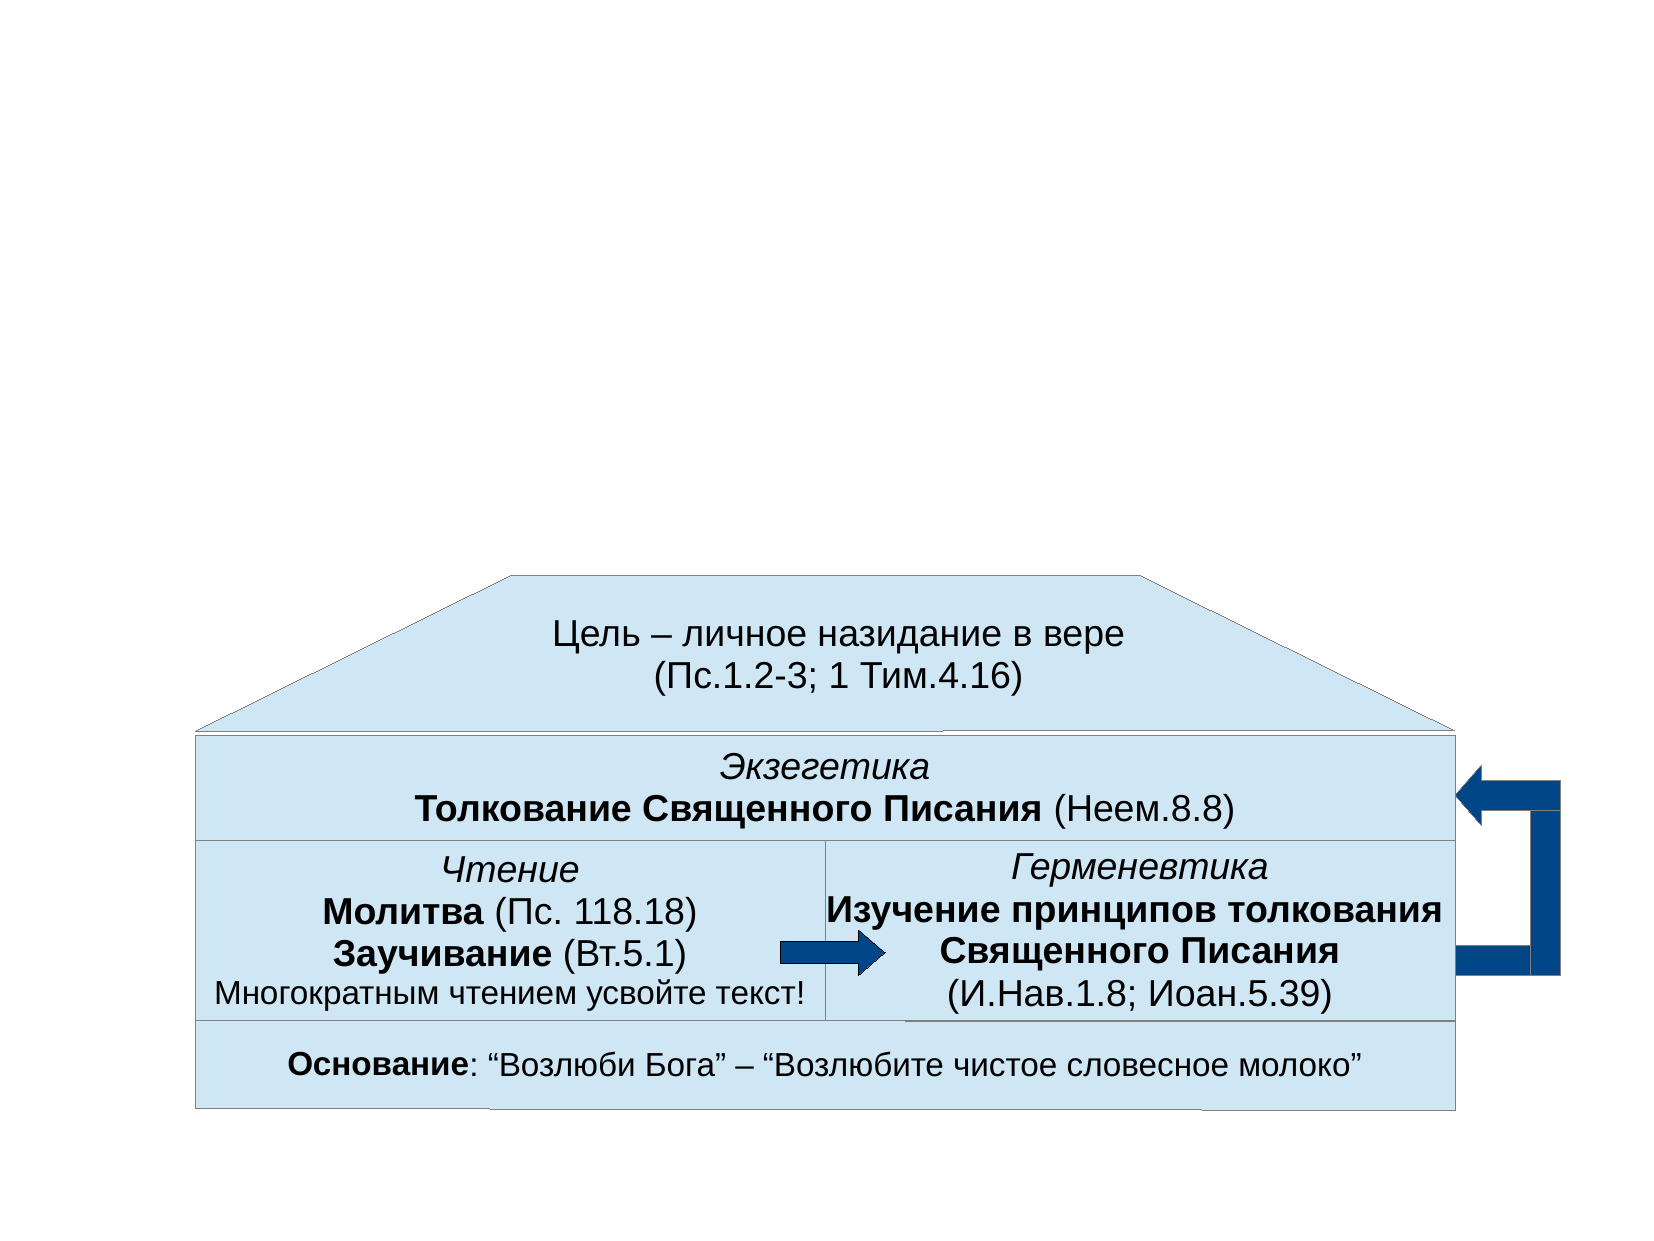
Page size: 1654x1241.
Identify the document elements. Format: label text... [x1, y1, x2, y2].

text_box Чтение Молитва (Пс. 118.18) Заучивание (Вт.5.1) Многократным чтением усвойте текст! [195, 841, 825, 1021]
text_box Основание: “Возлюби Бога” – “Возлюбите чистое словесное молоко” [195, 1021, 1456, 1111]
text_box Экзегетика Толкование Священного Писания (Неем.8.8) [195, 735, 1456, 841]
text_box Цель – личное назидание в вере (Пс.1.2-3; 1 Тим.4.16) [532, 605, 1146, 705]
text_box [195, 575, 1455, 732]
text_box Герменевтика Изучение принципов толкования Священного Писания (И.Нав.1.8; Иоан.5.39) [825, 841, 1456, 1021]
text_box [780, 930, 886, 976]
text_box [1455, 765, 1561, 976]
